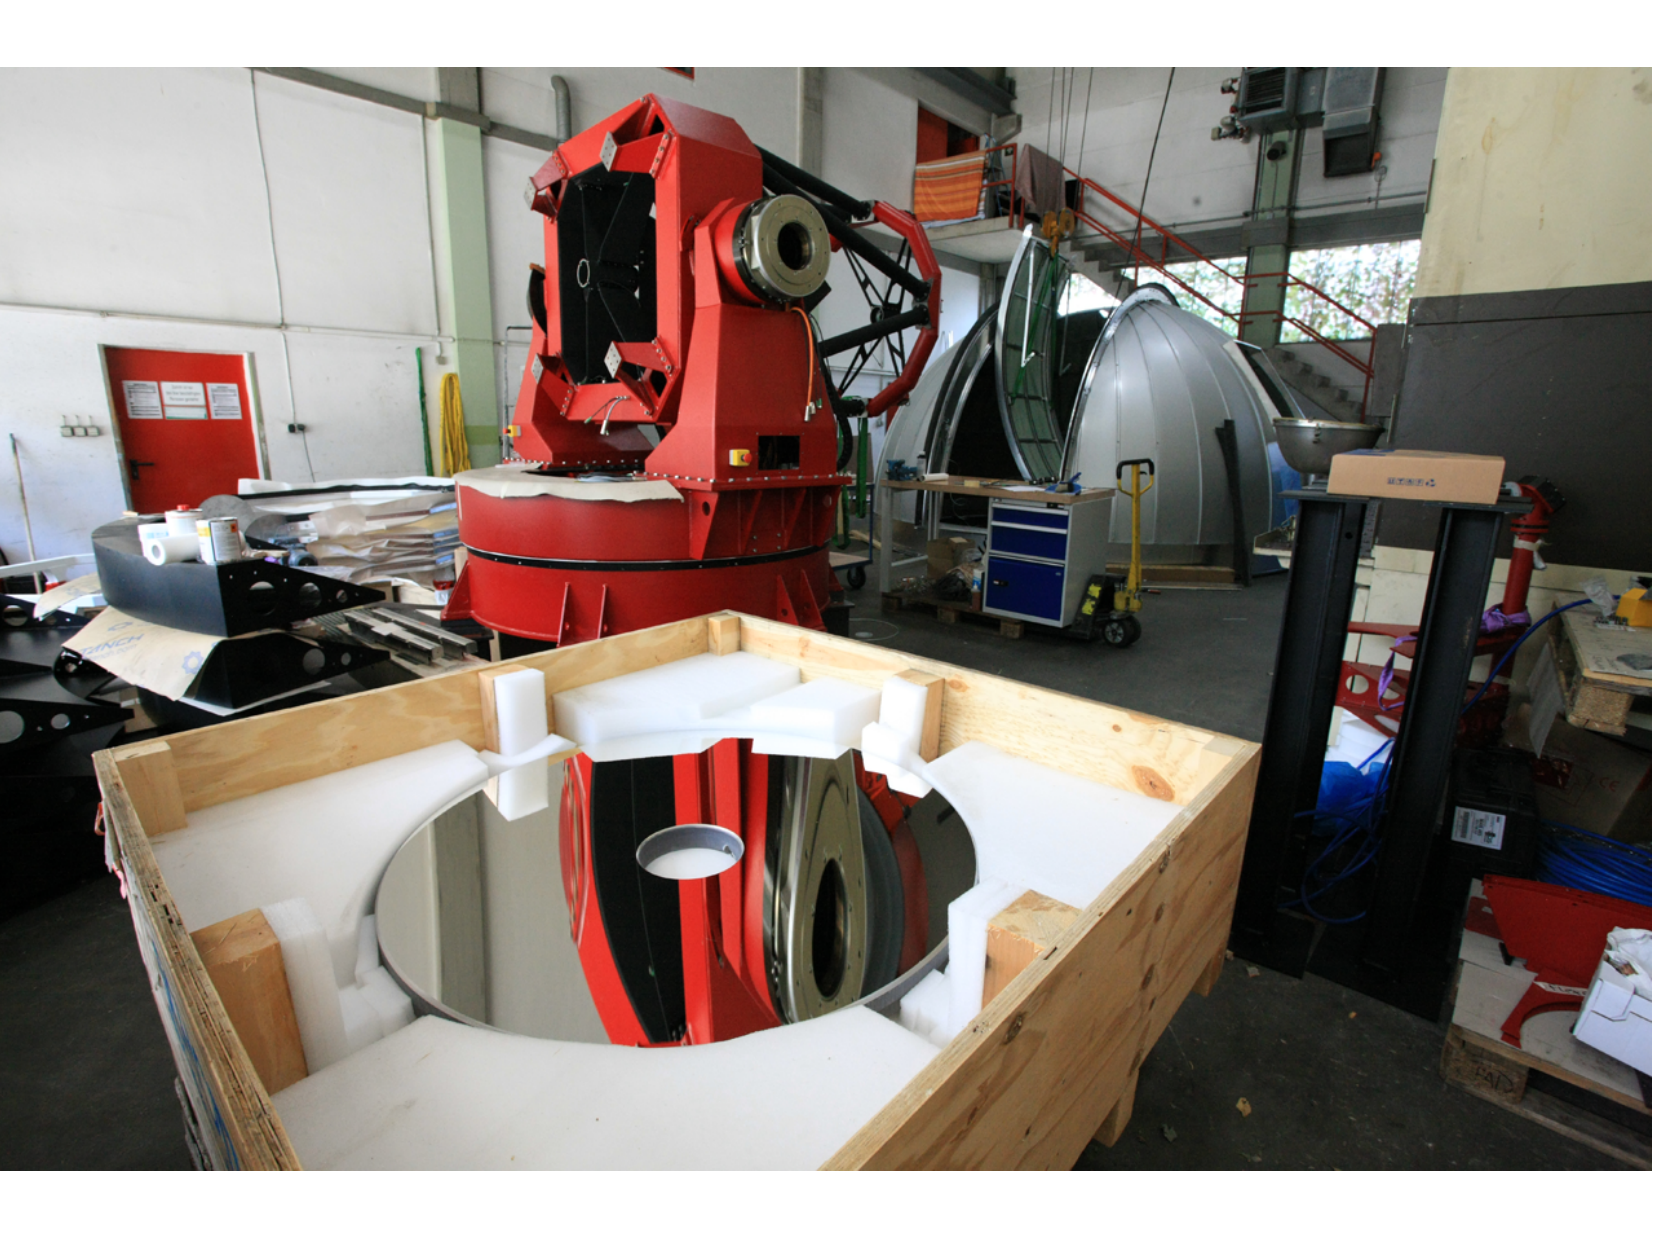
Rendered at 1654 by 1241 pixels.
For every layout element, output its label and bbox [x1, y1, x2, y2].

picture [0, 67, 1652, 1171]
